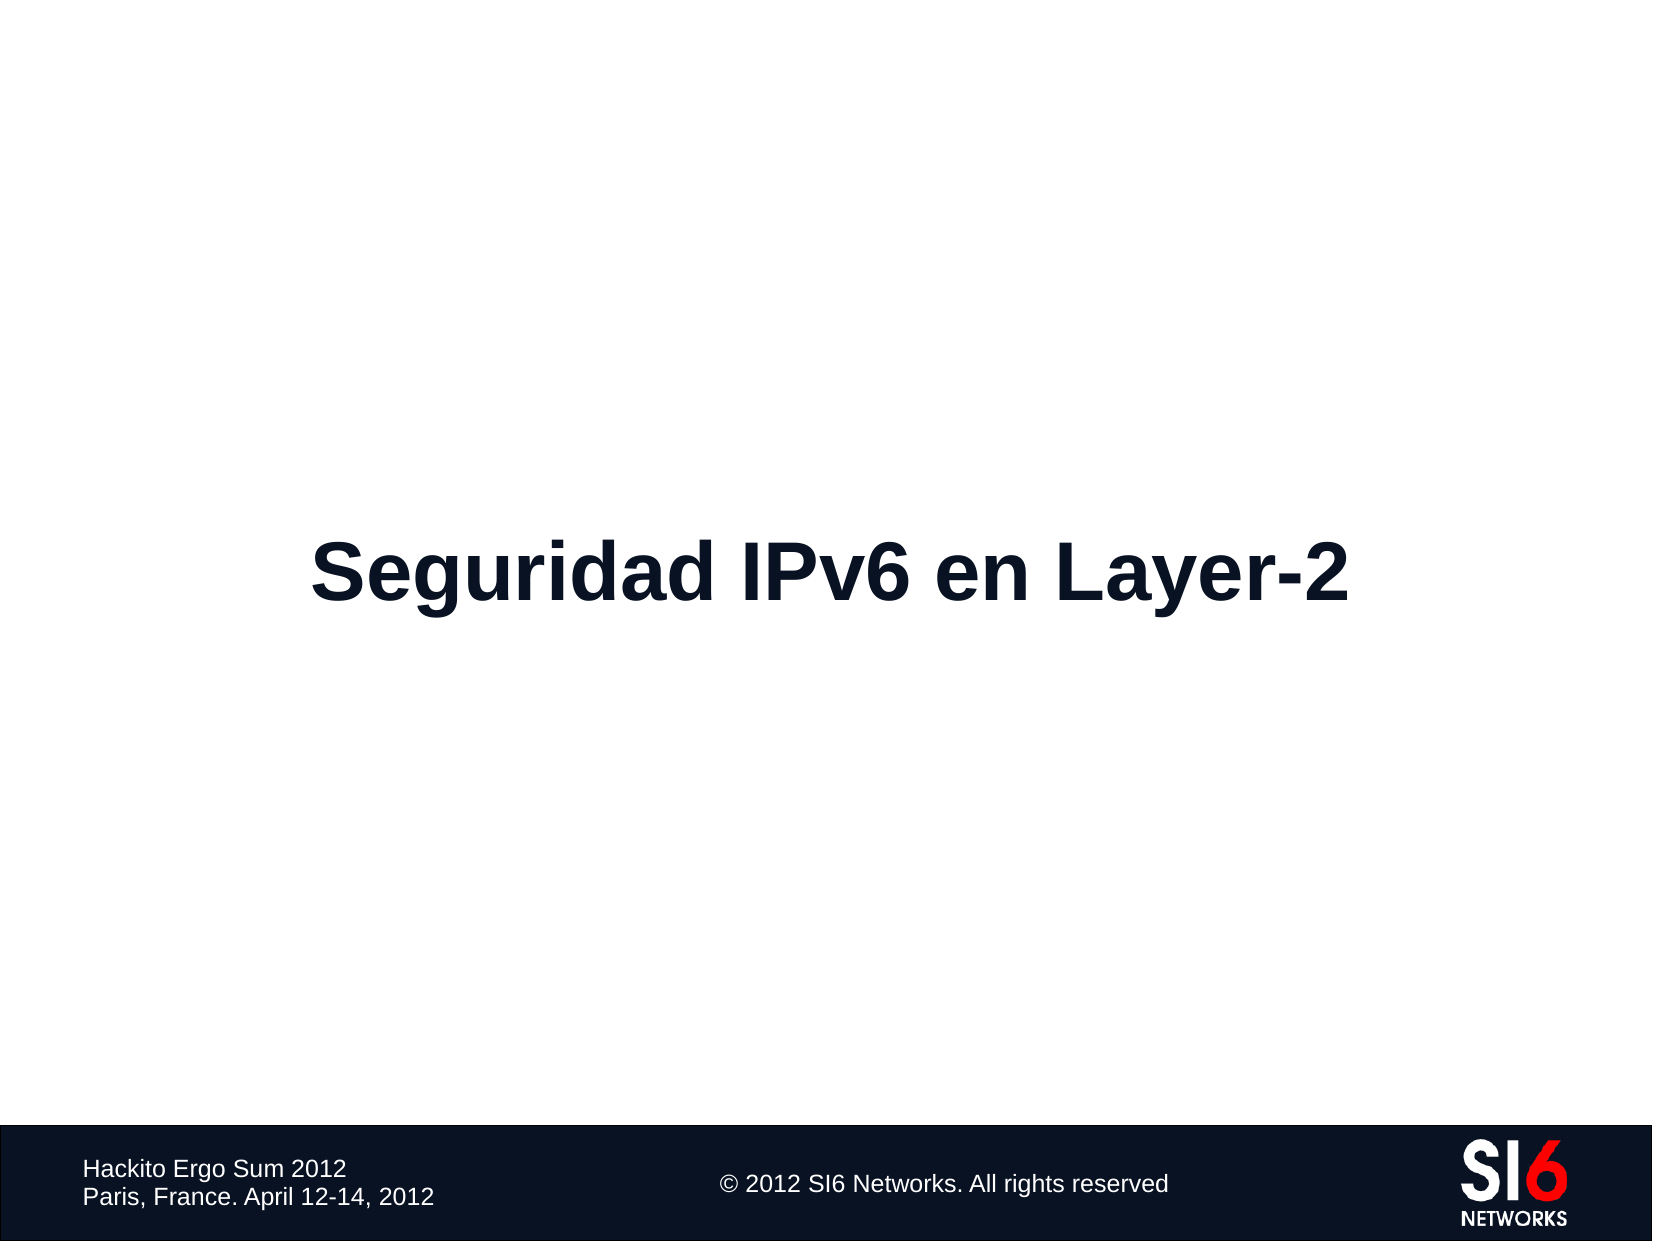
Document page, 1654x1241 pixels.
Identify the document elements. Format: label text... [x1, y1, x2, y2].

title Seguridad IPv6 en Layer-2 [86, 467, 1576, 676]
picture [1461, 1139, 1567, 1226]
